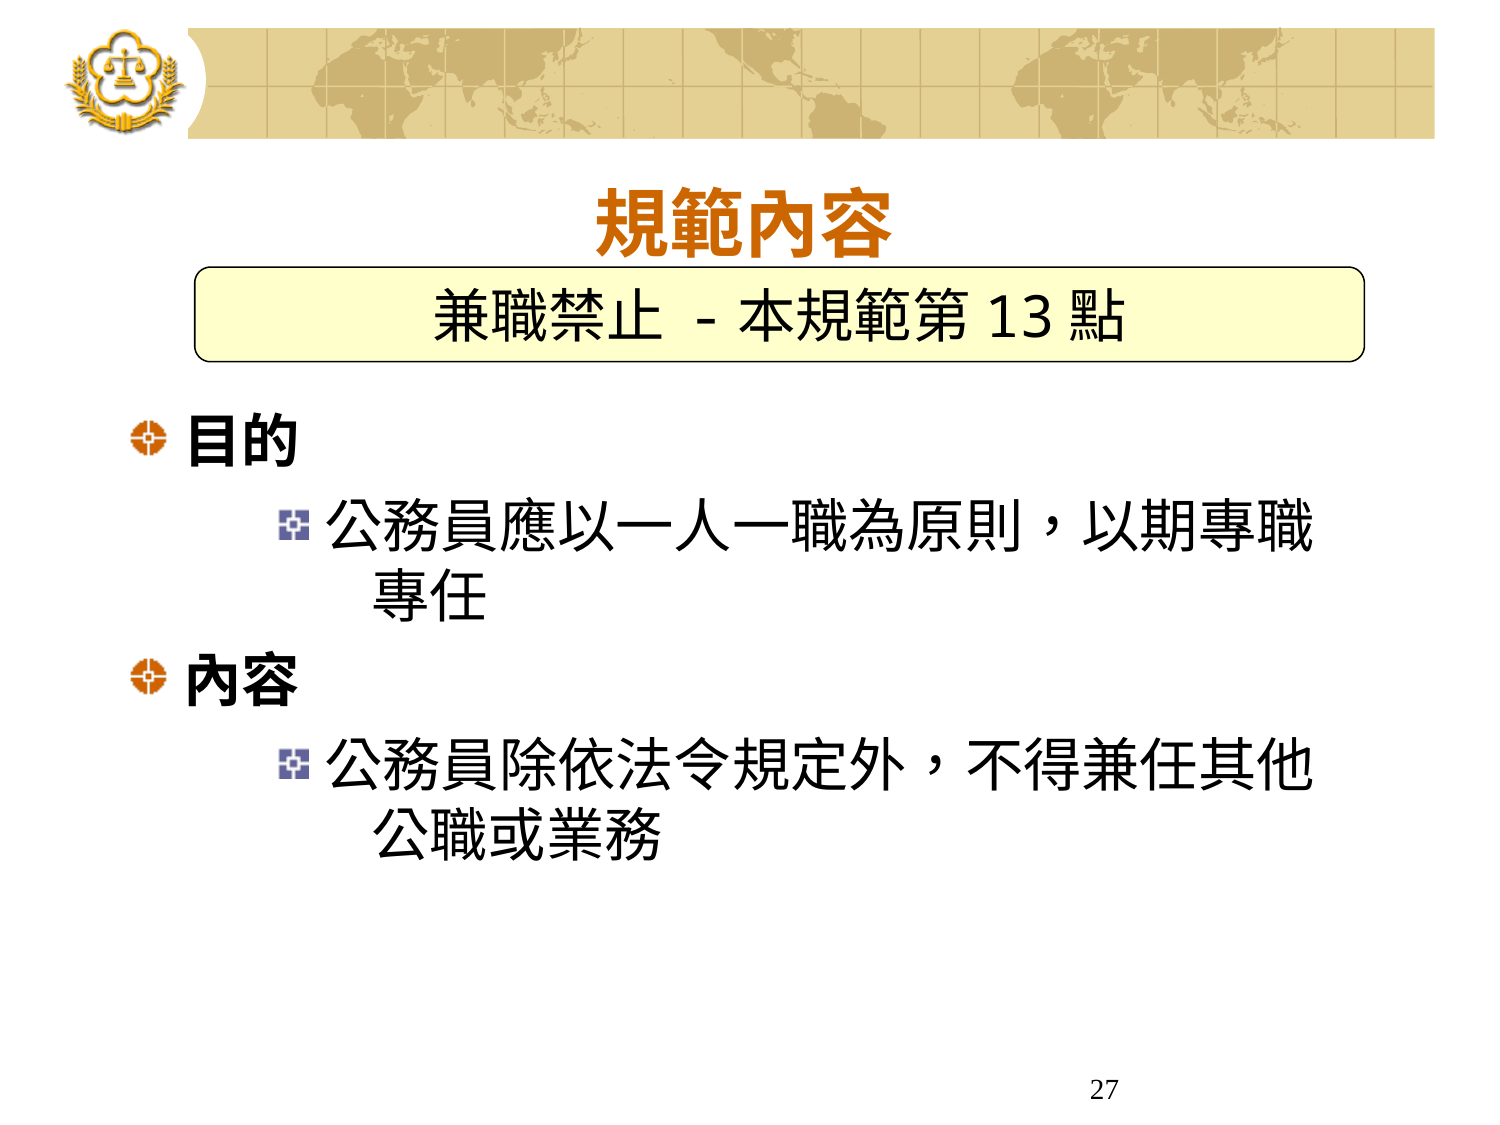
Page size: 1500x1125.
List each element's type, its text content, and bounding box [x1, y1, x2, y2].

title 規範內容 [454, 152, 1034, 267]
list 目的 公務員應以一人一職為原則，以期專職專任 內容 公務員除依法令規定外，不得兼任其他公職或業務 [112, 397, 1388, 1028]
text_box [1074, 1037, 1388, 1113]
text_box 兼職禁止 -本規範第13點 [194, 267, 1365, 362]
